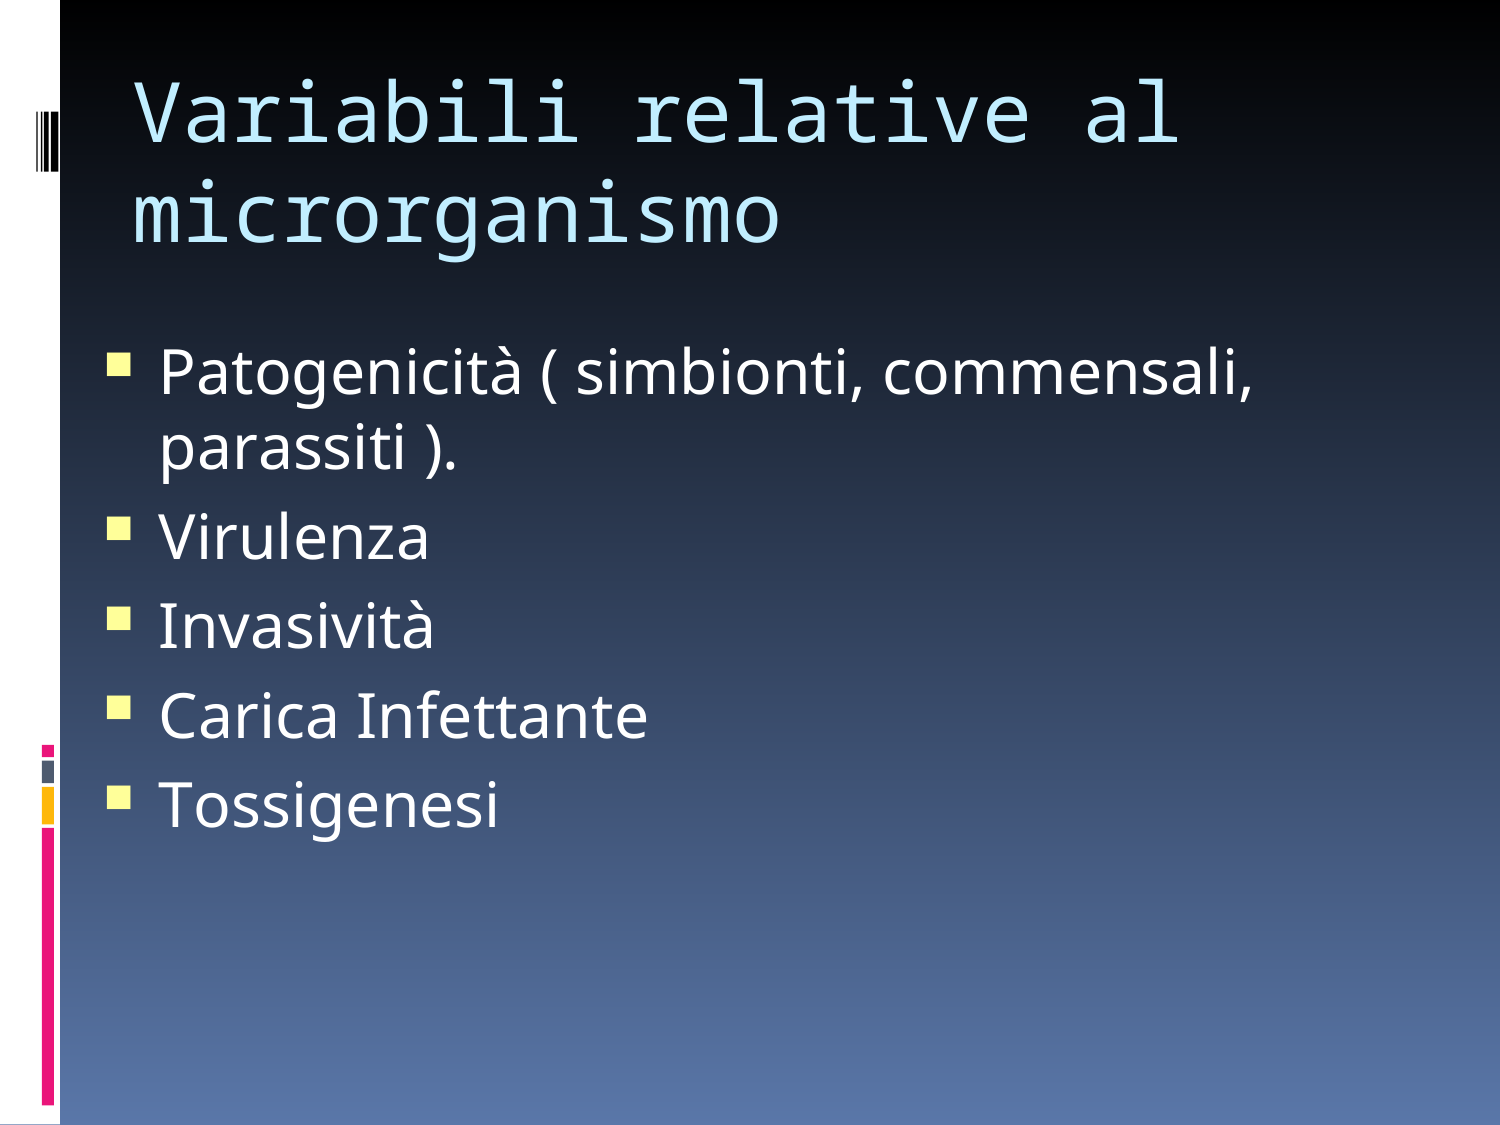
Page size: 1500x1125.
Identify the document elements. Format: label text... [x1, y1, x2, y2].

title Variabili relative al microrganismo [118, 51, 1389, 324]
list Patogenicità ( simbionti, commensali, parassiti ). Virulenza Invasività Carica Infettante Tossigenesi [88, 324, 1425, 991]
